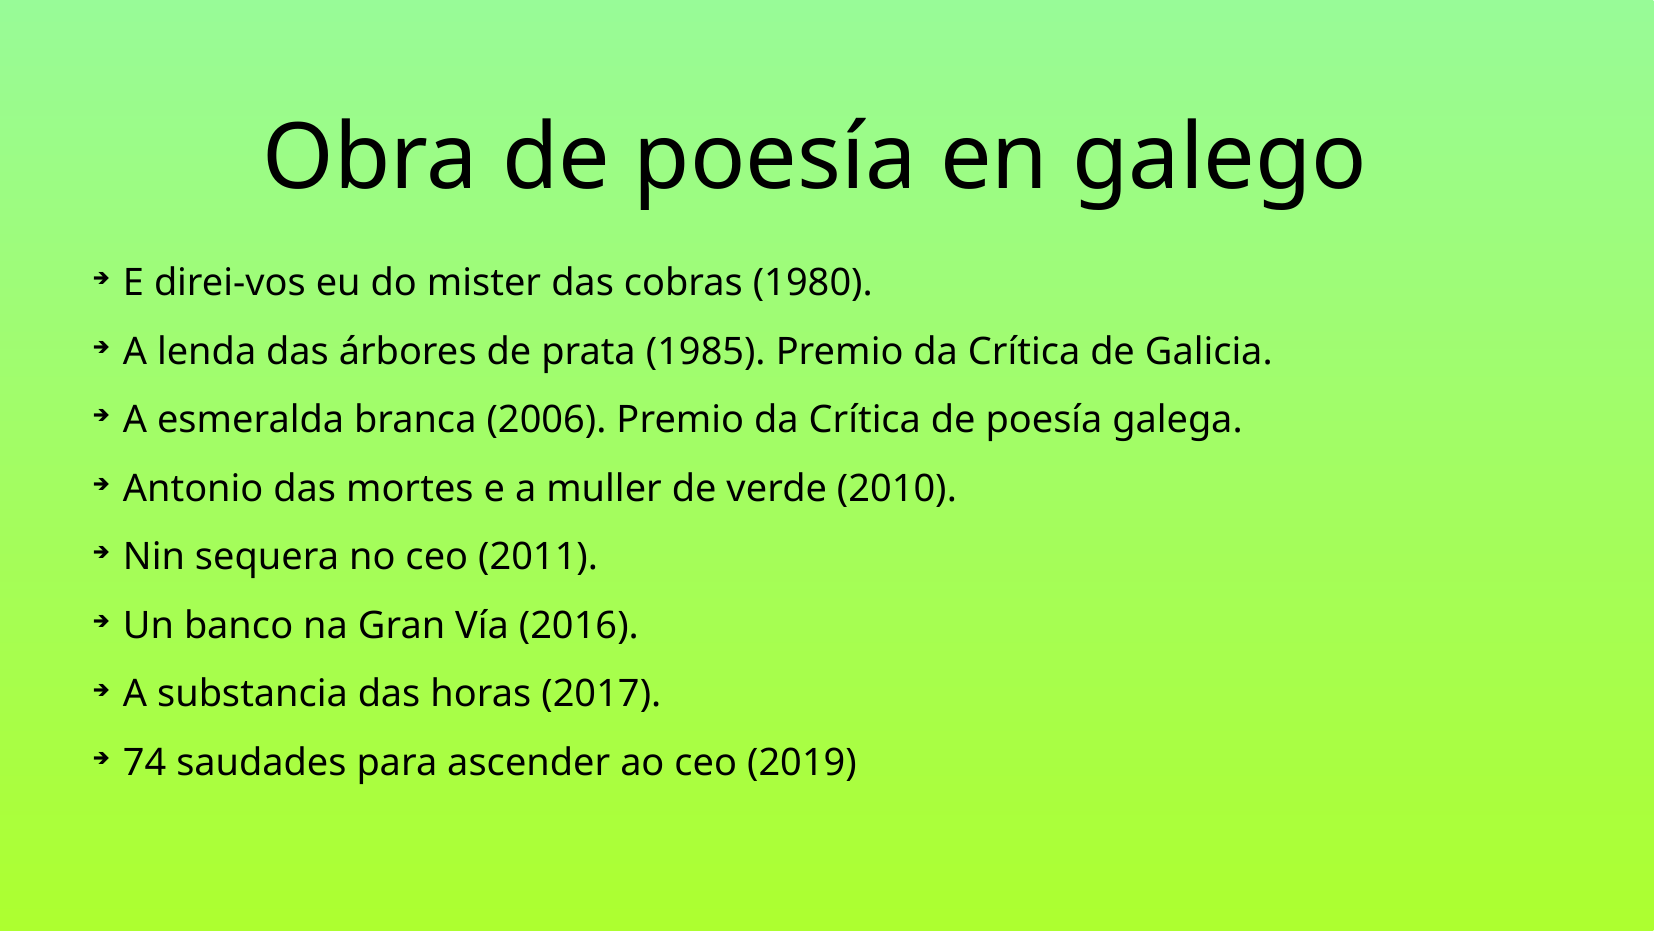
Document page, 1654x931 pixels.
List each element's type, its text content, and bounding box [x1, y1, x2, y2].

list E direi-vos eu do mister das cobras (1980). A lenda das árbores de prata (1985). Premio da Crítica de Galicia. A esmeralda branca (2006). Premio da Crítica de poesía galega. Antonio das mortes e a muller de verde (2010). Nin sequera no ceo (2011). Un banco na Gran Vía (2016). A substancia das horas (2017). 74 saudades para ascender ao ceo (2019) [82, 255, 1571, 795]
title Obra de poesía en galego [71, 75, 1561, 231]
